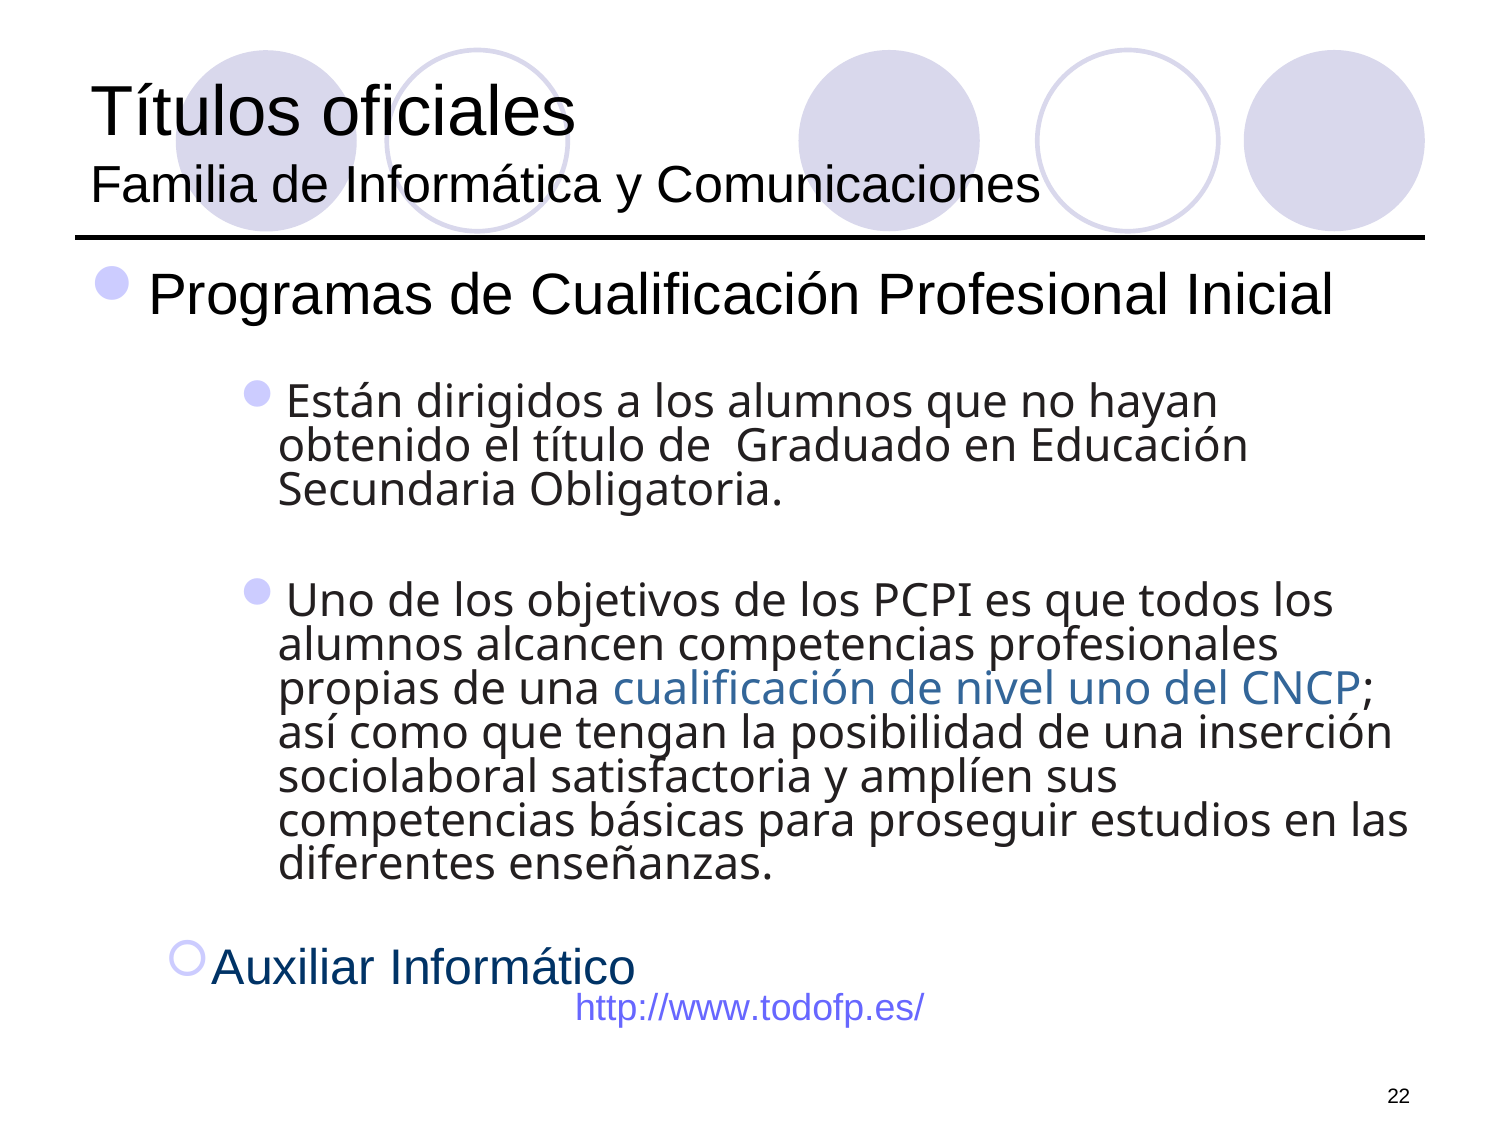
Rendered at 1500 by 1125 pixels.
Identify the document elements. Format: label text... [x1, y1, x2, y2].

list Programas de Cualificación Profesional Inicial Están dirigidos a los alumnos que no hayan obtenido el título de Graduado en Educación Secundaria Obligatoria. Uno de los objetivos de los PCPI es que todos los alumnos alcancen competencias profesionales propias de una cualificación de nivel uno del CNCP; así como que tengan la posibilidad de una inserción sociolaboral satisfactoria y amplíen sus competencias básicas para proseguir estudios en las diferentes enseñanzas. Auxiliar Informático [75, 262, 1426, 974]
text_box <number> [1074, 1074, 1426, 1101]
text_box http://www.todofp.es/ [0, 974, 1500, 1036]
title Títulos oficiales Familia de Informática y Comunicaciones [75, 45, 1426, 233]
